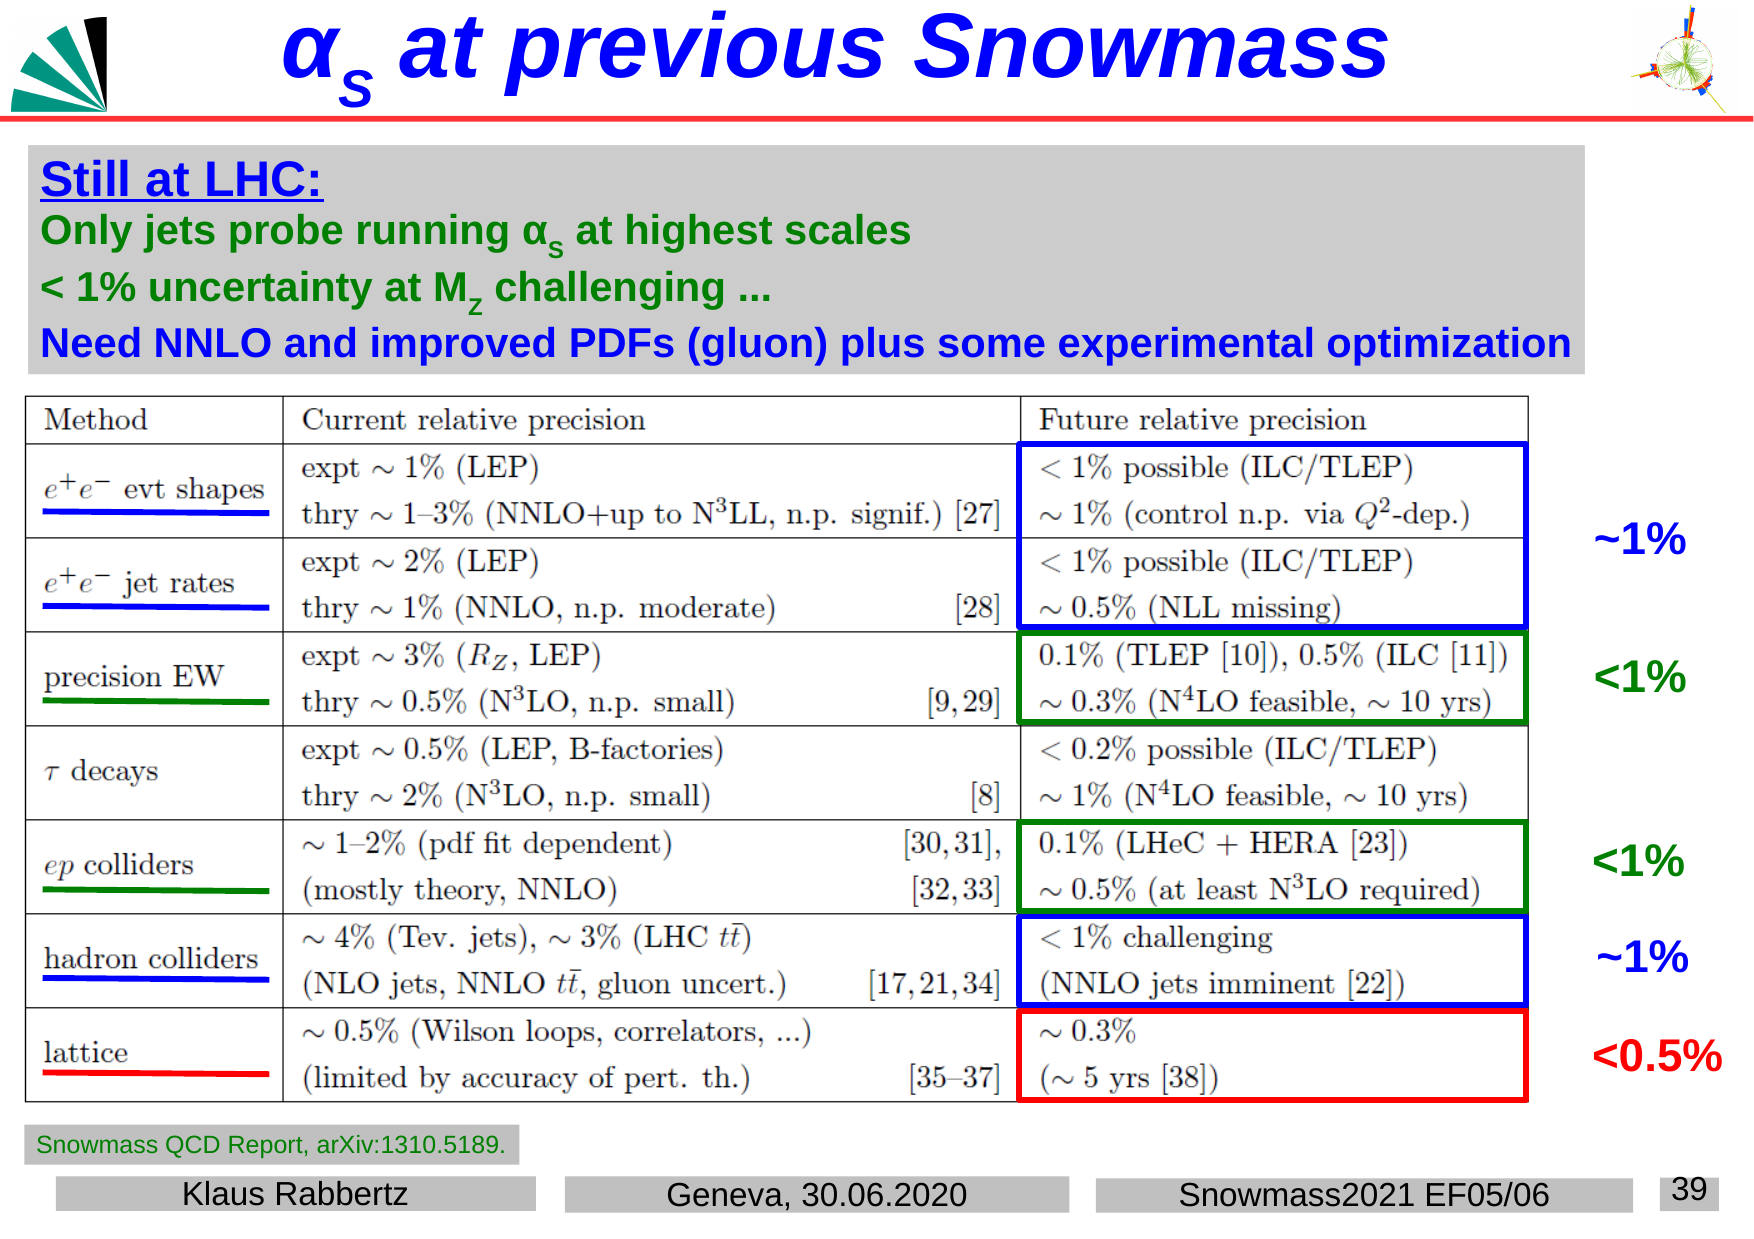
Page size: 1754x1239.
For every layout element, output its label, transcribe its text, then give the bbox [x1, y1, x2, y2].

picture [11, 17, 107, 113]
title αS at previous Snowmass [129, 0, 1545, 119]
text_box Still at LHC: Only jets probe running αS at highest scales < 1% uncertainty at MZ challenging ... Need NNLO and improved PDFs (gluon) plus some experimental optimization [28, 145, 1585, 375]
text_box ~1% [1582, 506, 1699, 570]
text_box <1% [1582, 645, 1699, 709]
text_box Snowmass QCD Report, arXiv:1310.5189. [24, 1124, 520, 1165]
picture [1631, 5, 1739, 113]
picture [20, 387, 1534, 1115]
text_box <0.5% [1580, 1023, 1736, 1087]
text_box <1% [1580, 828, 1698, 892]
text_box ~1% [1584, 925, 1702, 989]
